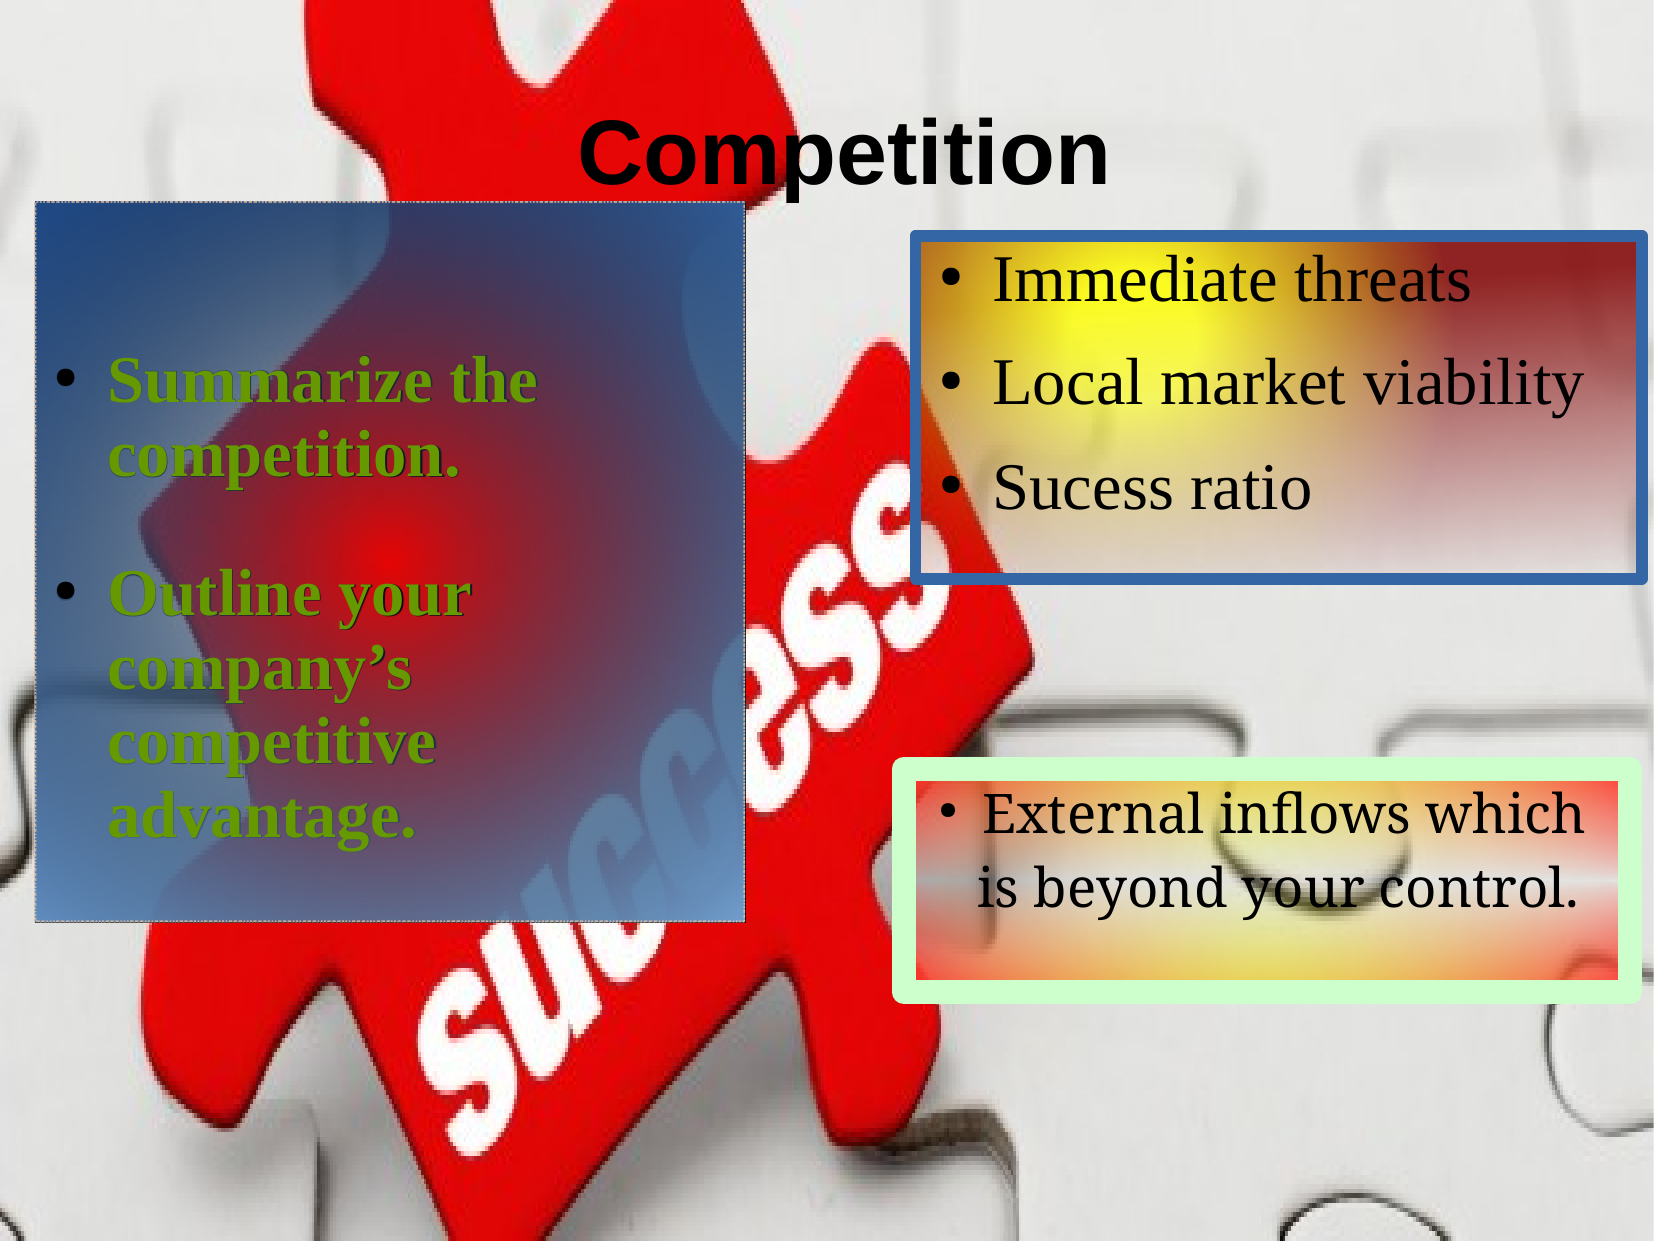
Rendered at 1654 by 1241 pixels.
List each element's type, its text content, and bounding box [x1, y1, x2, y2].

title Competition [82, 49, 1571, 257]
list Summarize the competition. Outline your company’s competitive advantage. [35, 202, 745, 922]
list External inflows which is beyond your control. [903, 768, 1630, 993]
picture [0, 0, 1654, 1241]
list Immediate threats Local market viability Sucess ratio [915, 235, 1642, 579]
